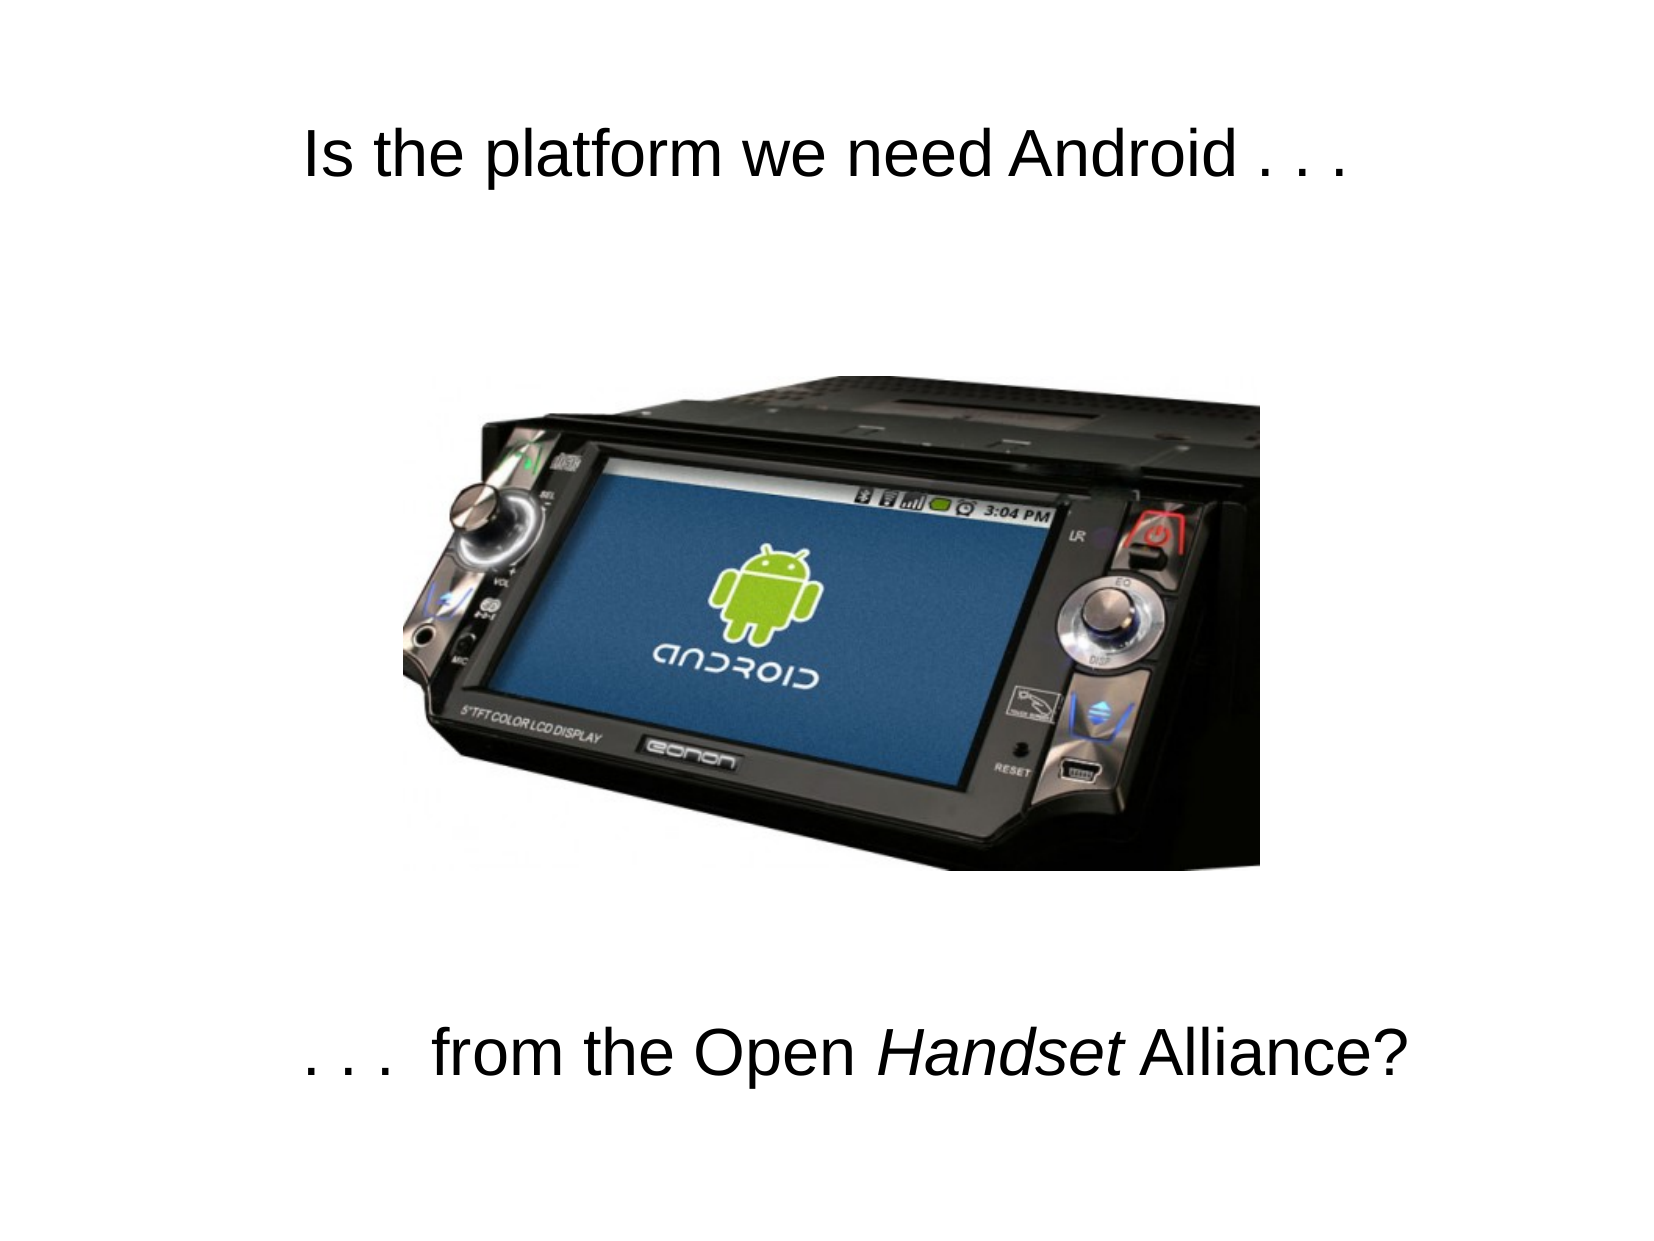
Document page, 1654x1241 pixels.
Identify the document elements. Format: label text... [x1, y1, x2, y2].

text_box . . . from the Open Handset Alliance? [287, 1007, 1430, 1097]
title Is the platform we need Android . . . [82, 49, 1571, 257]
picture [403, 376, 1260, 871]
